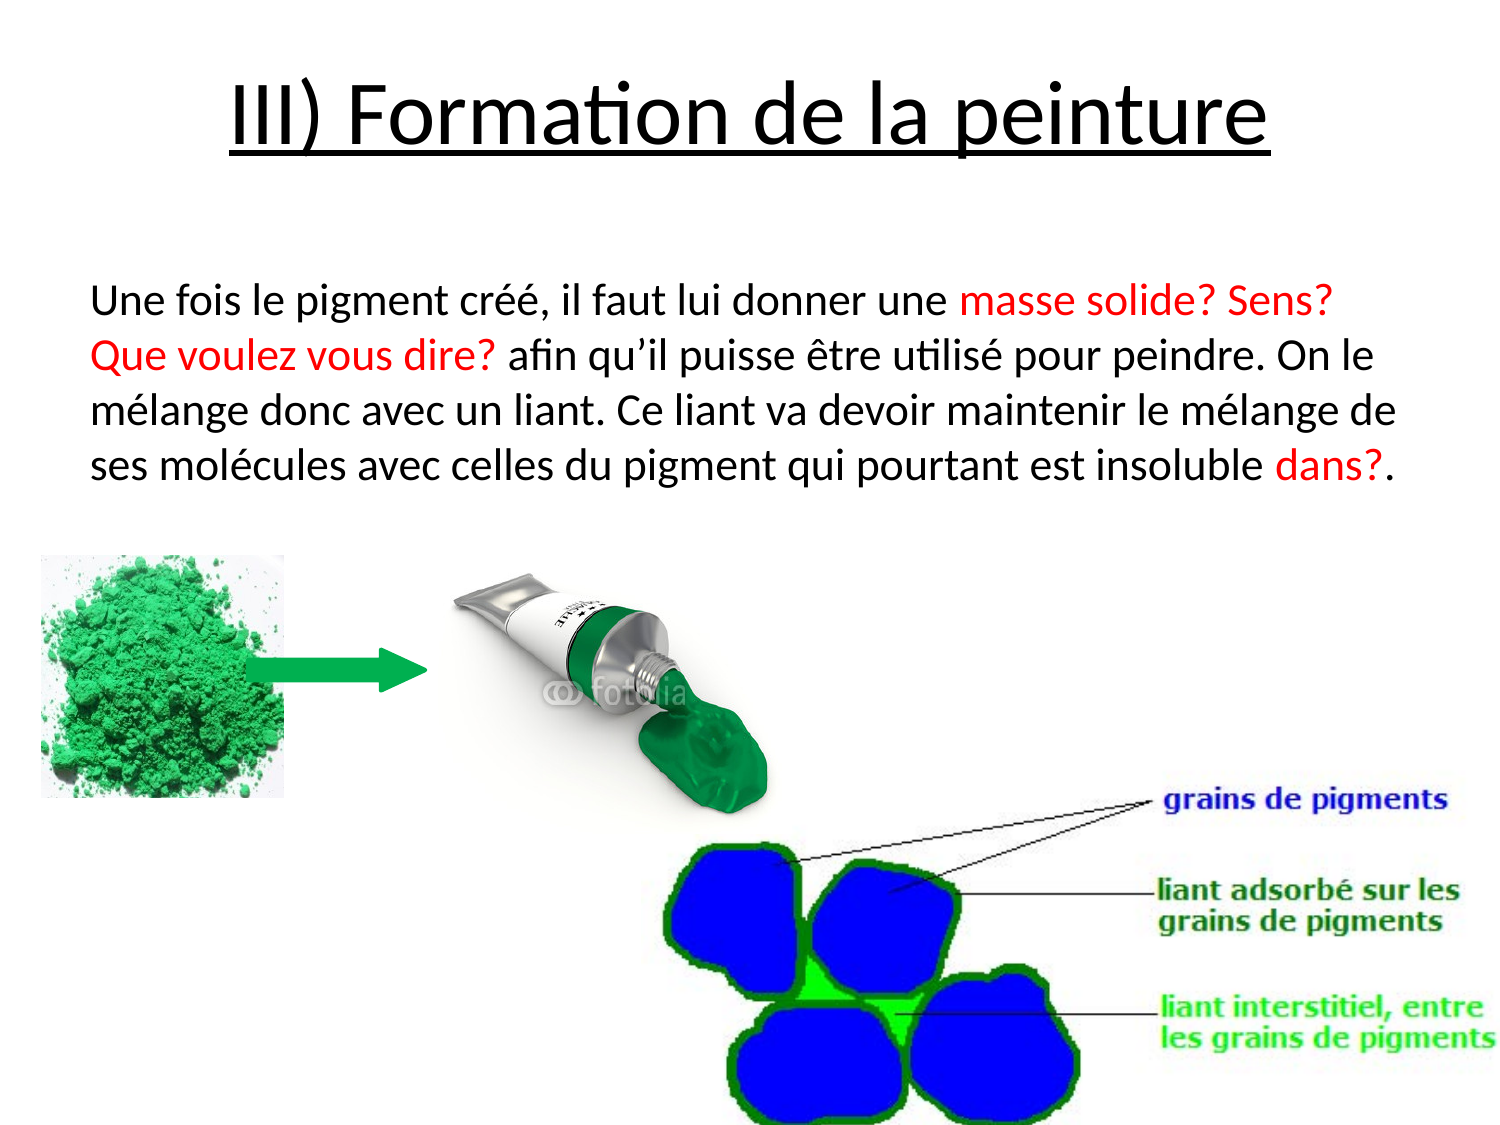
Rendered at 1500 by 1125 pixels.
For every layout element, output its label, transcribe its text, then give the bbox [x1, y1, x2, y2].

title III) Formation de la peinture [75, 45, 1425, 233]
text_box [248, 649, 426, 691]
list Une fois le pigment créé, il faut lui donner une masse solide? Sens? Que voulez vous dire? afin qu’il puisse être utilisé pour peindre. On le mélange donc avec un liant. Ce liant va devoir maintenir le mélange de ses molécules avec celles du pigment qui pourtant est insoluble dans?. [75, 262, 1425, 1005]
picture [435, 549, 1500, 1125]
picture [41, 555, 284, 798]
